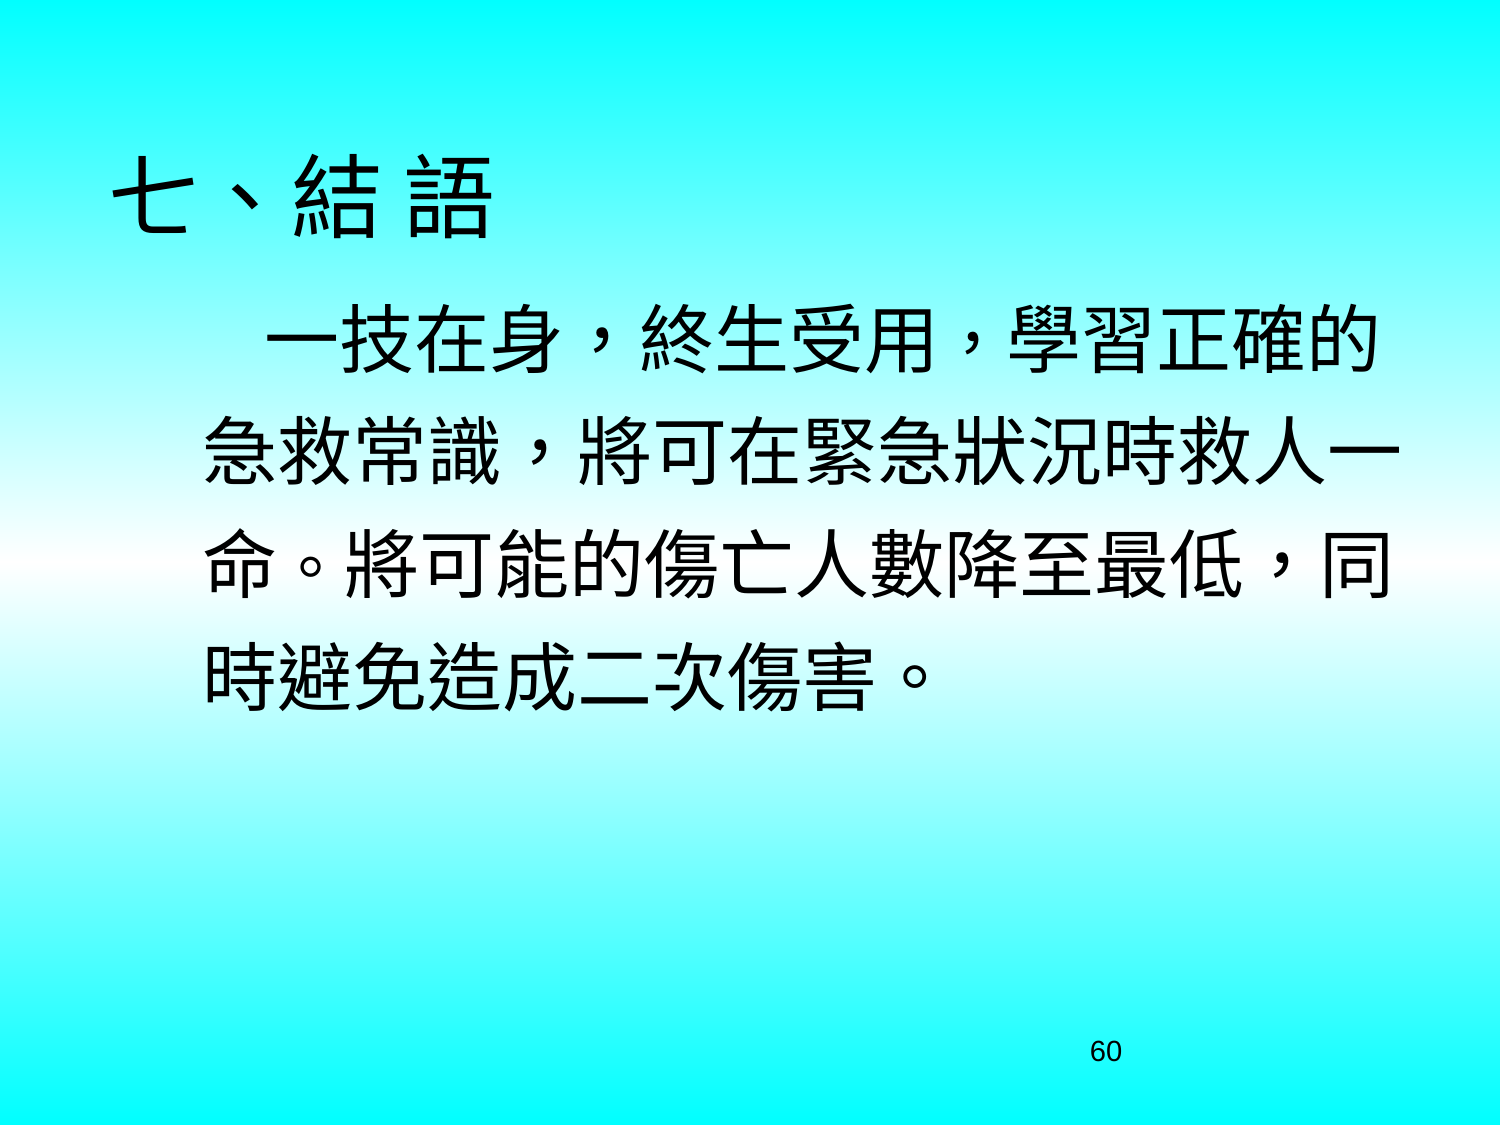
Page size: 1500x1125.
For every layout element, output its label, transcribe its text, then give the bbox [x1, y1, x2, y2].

title 七、結 語 [93, 66, 1495, 254]
text_box [1074, 1024, 1426, 1103]
list 一技在身，終生受用，學習正確的急救常識，將可在緊急狀況時救人一命。將可能的傷亡人數降至最低，同時避免造成二次傷害。 [75, 262, 1447, 1005]
